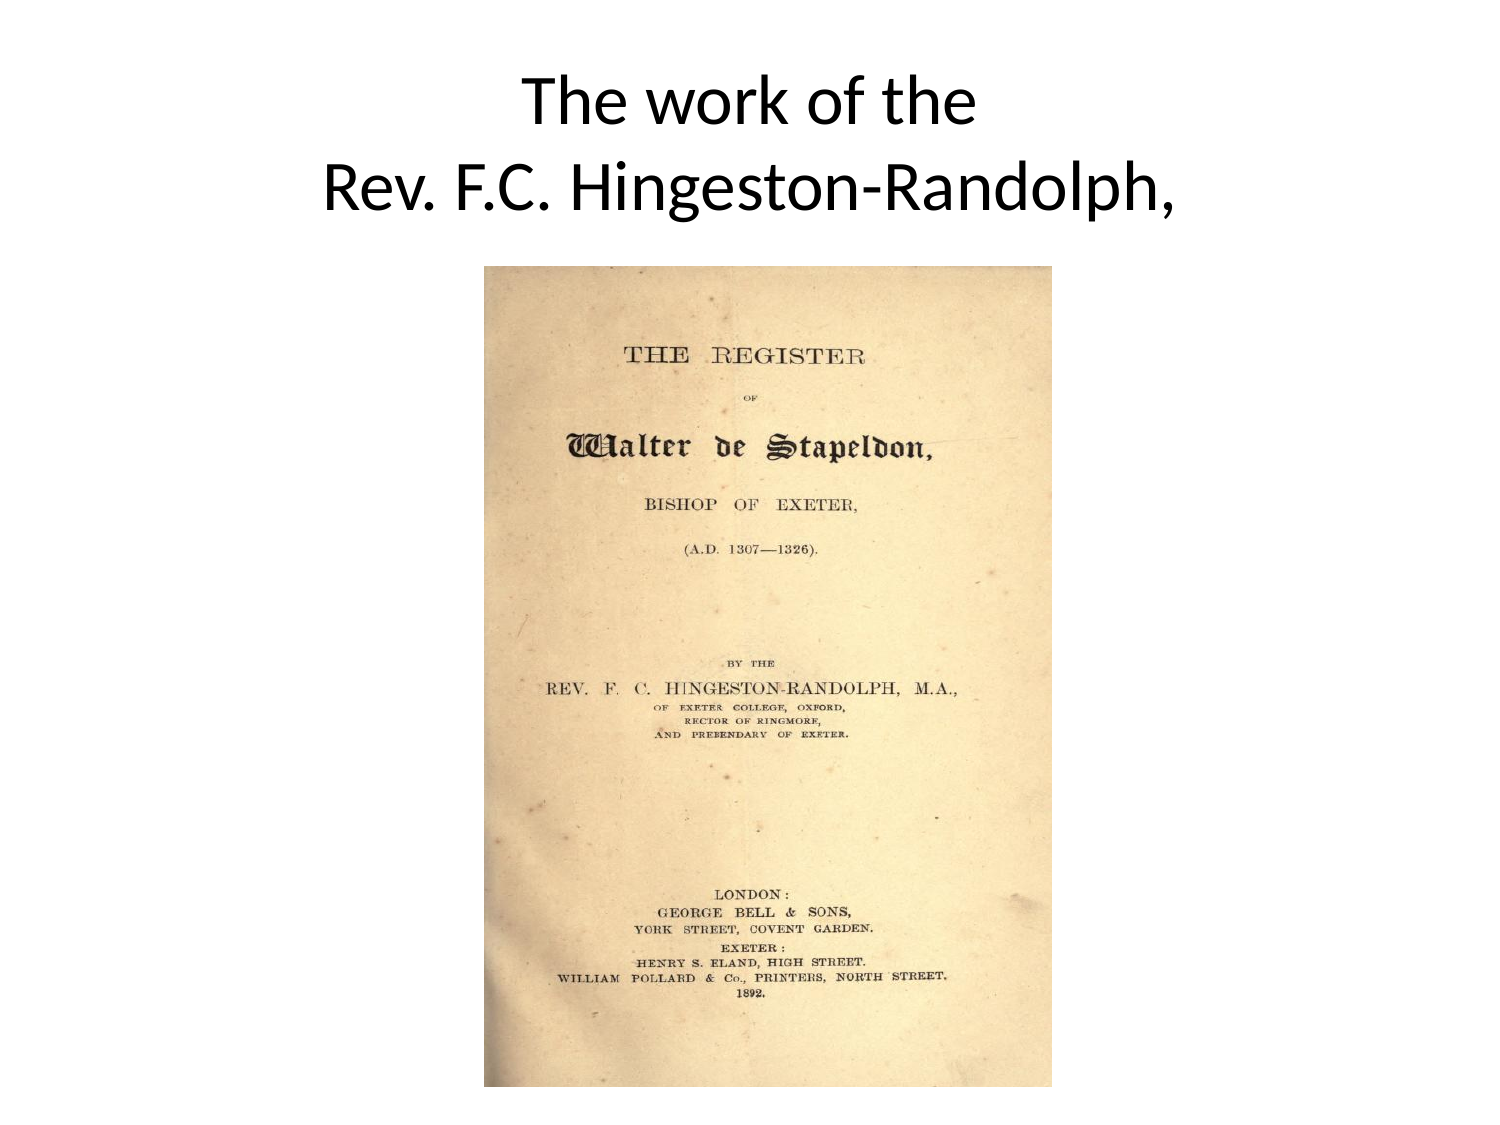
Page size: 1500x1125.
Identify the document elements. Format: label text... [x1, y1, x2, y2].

title The work of the Rev. F.C. Hingeston-Randolph, [75, 45, 1425, 233]
picture [484, 266, 1052, 1087]
